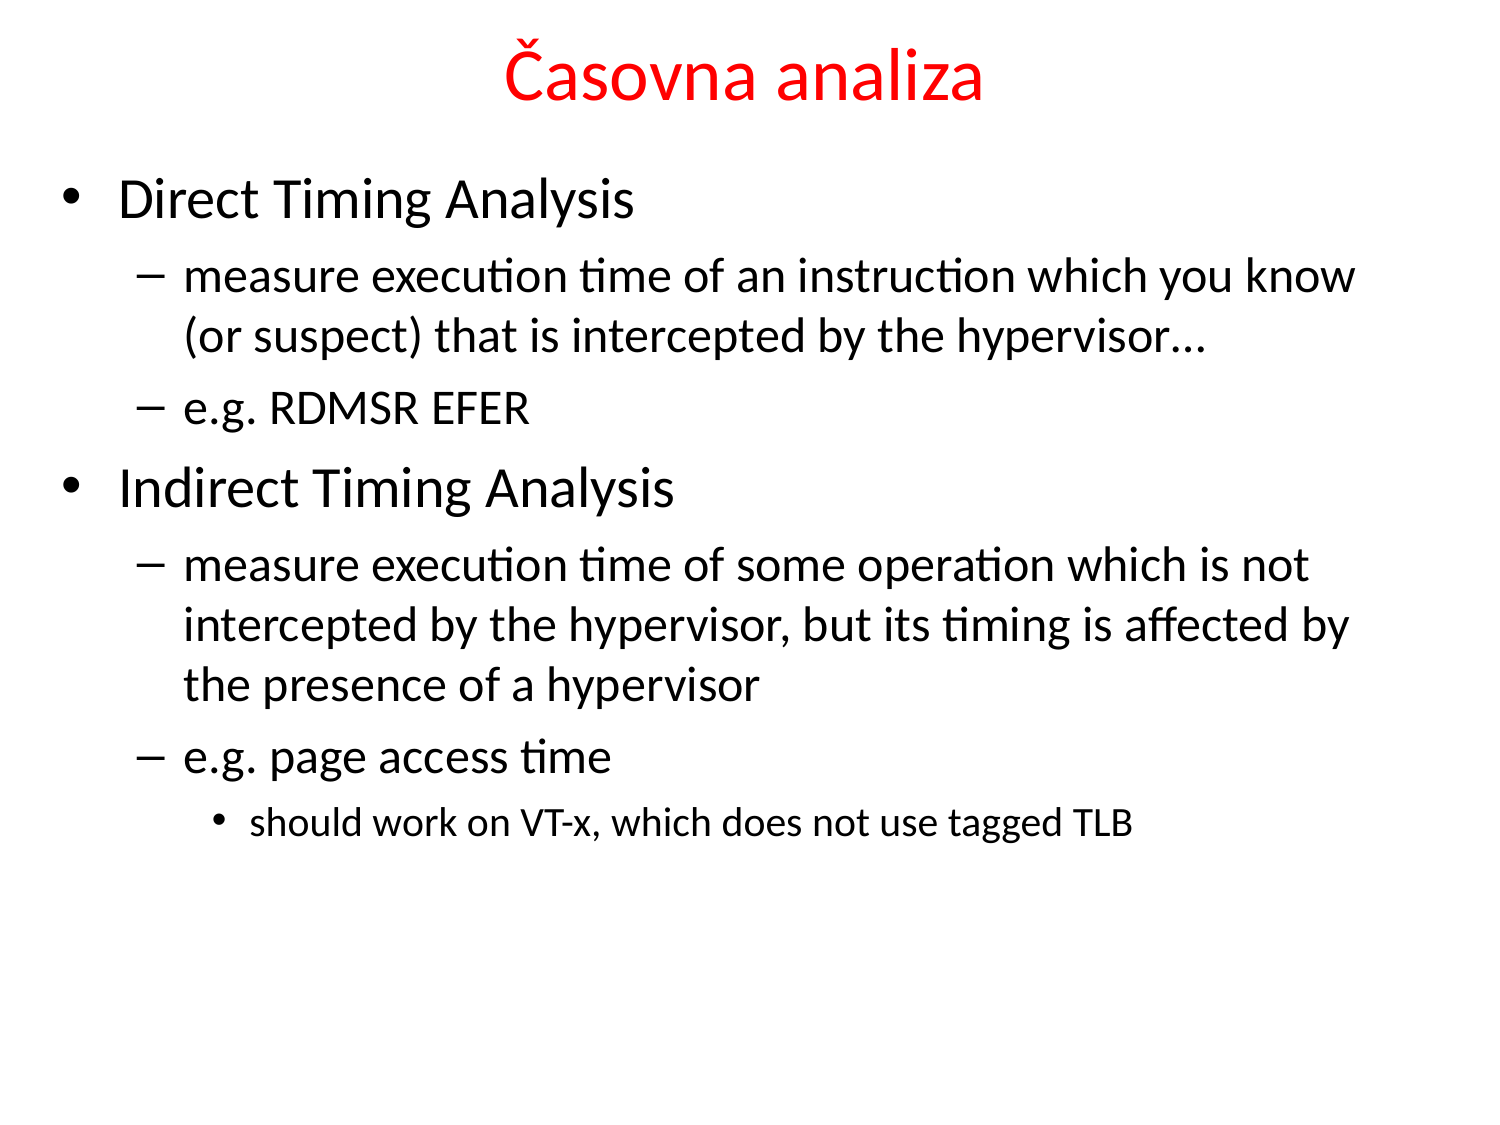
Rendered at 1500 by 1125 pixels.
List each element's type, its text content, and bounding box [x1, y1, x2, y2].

title Časovna analiza [70, 0, 1421, 141]
list Direct Timing Analysis measure execution time of an instruction which you know (or suspect) that is intercepted by the hypervisor… e.g. RDMSR EFER Indirect Timing Analysis measure execution time of some operation which is not intercepted by the hypervisor, but its timing is affected by the presence of a hypervisor e.g. page access time should work on VT-x, which does not use tagged TLB [46, 152, 1397, 973]
